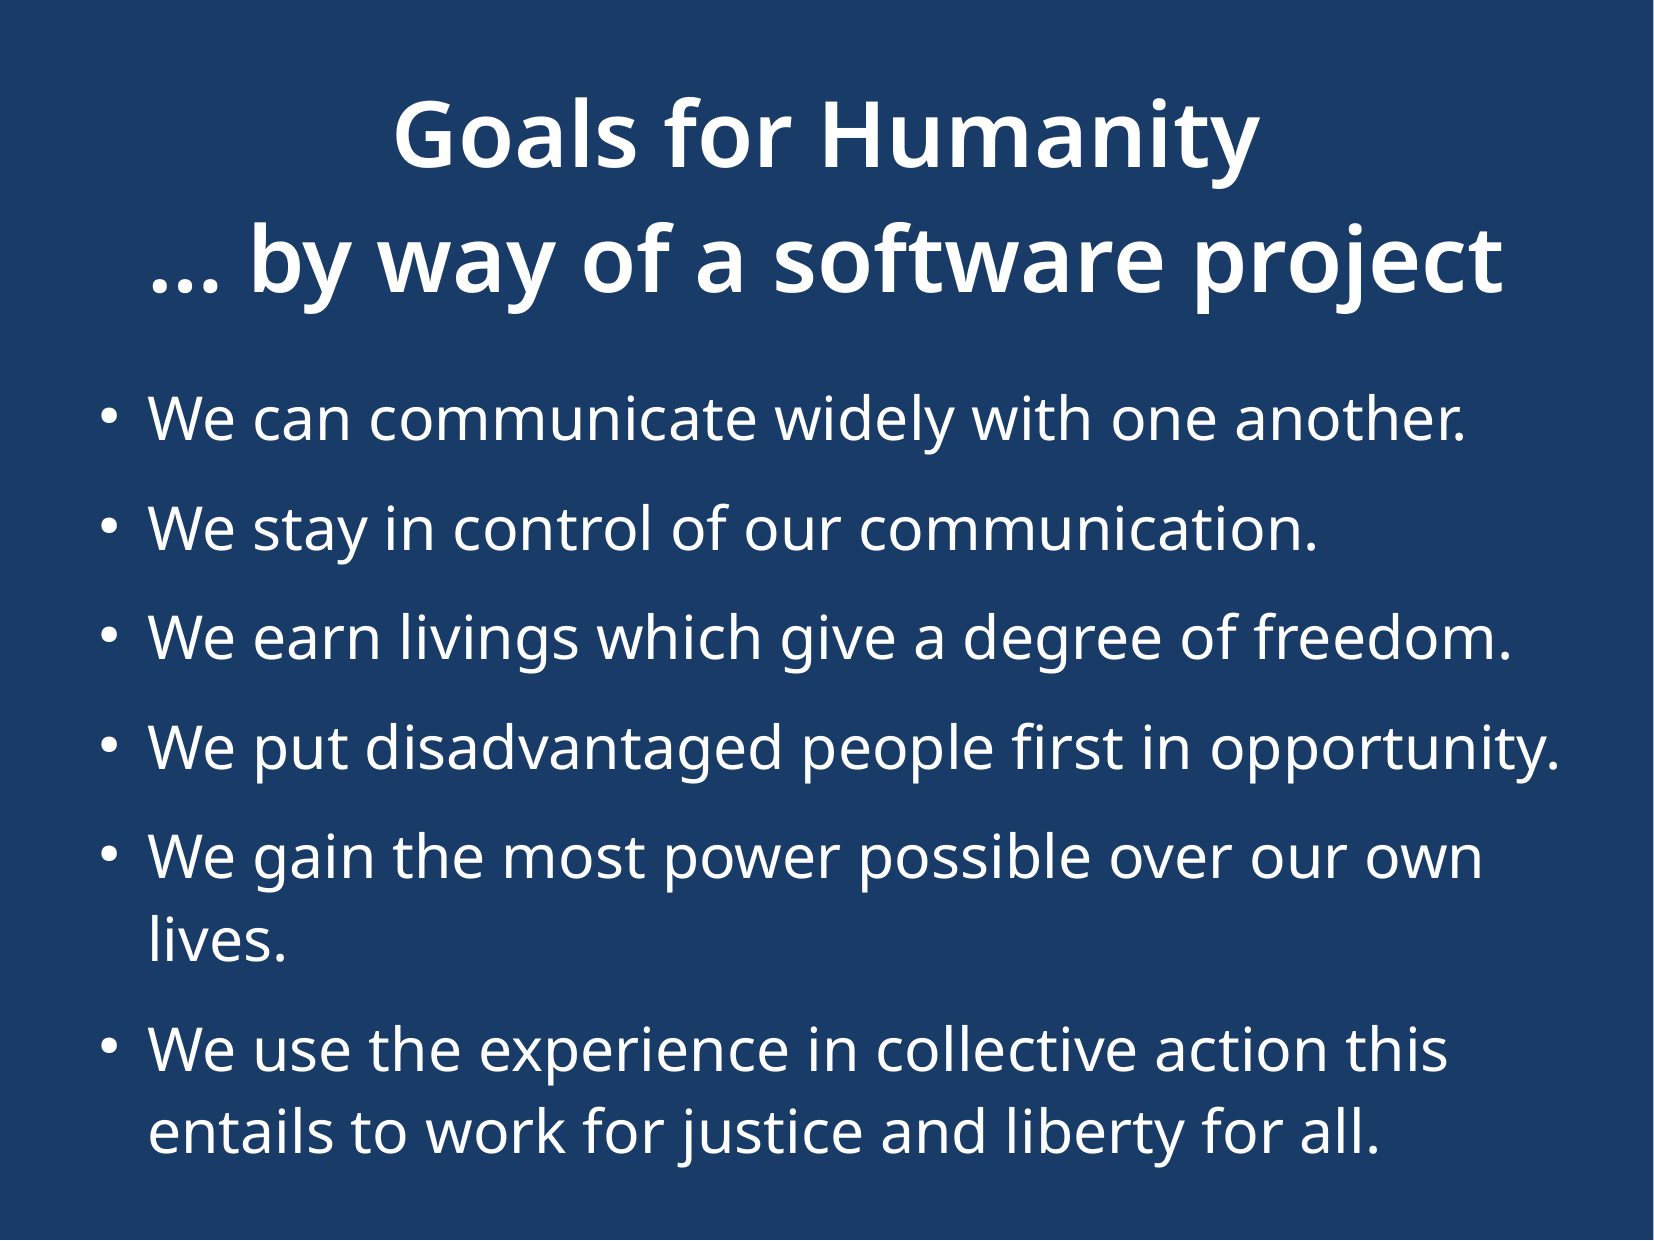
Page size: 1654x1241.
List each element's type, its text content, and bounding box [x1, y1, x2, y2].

title Goals for Humanity … by way of a software project [82, 65, 1571, 324]
list We can communicate widely with one another. We stay in control of our communication. We earn livings which give a degree of freedom. We put disadvantaged people first in opportunity. We gain the most power possible over our own lives. We use the experience in collective action this entails to work for justice and liberty for all. [82, 375, 1571, 1201]
